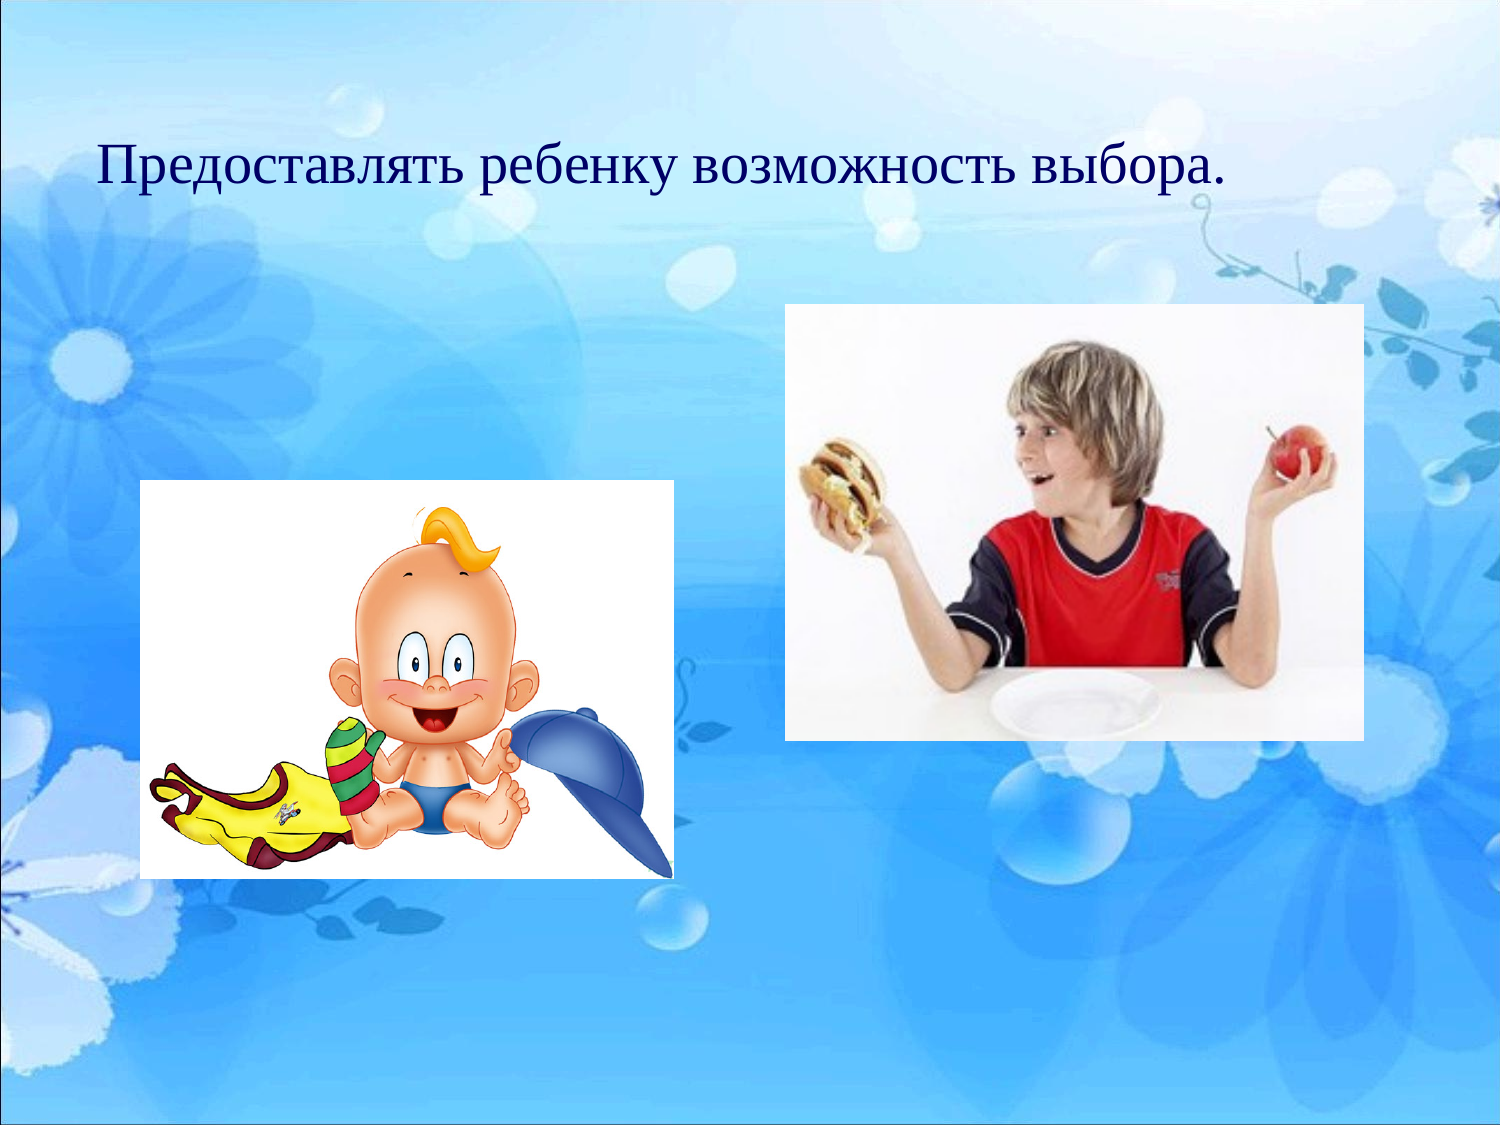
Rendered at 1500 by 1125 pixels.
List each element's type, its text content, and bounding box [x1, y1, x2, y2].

text_box Предоставлять ребенку возможность выбора. [82, 117, 1266, 203]
picture [0, 0, 1500, 1125]
